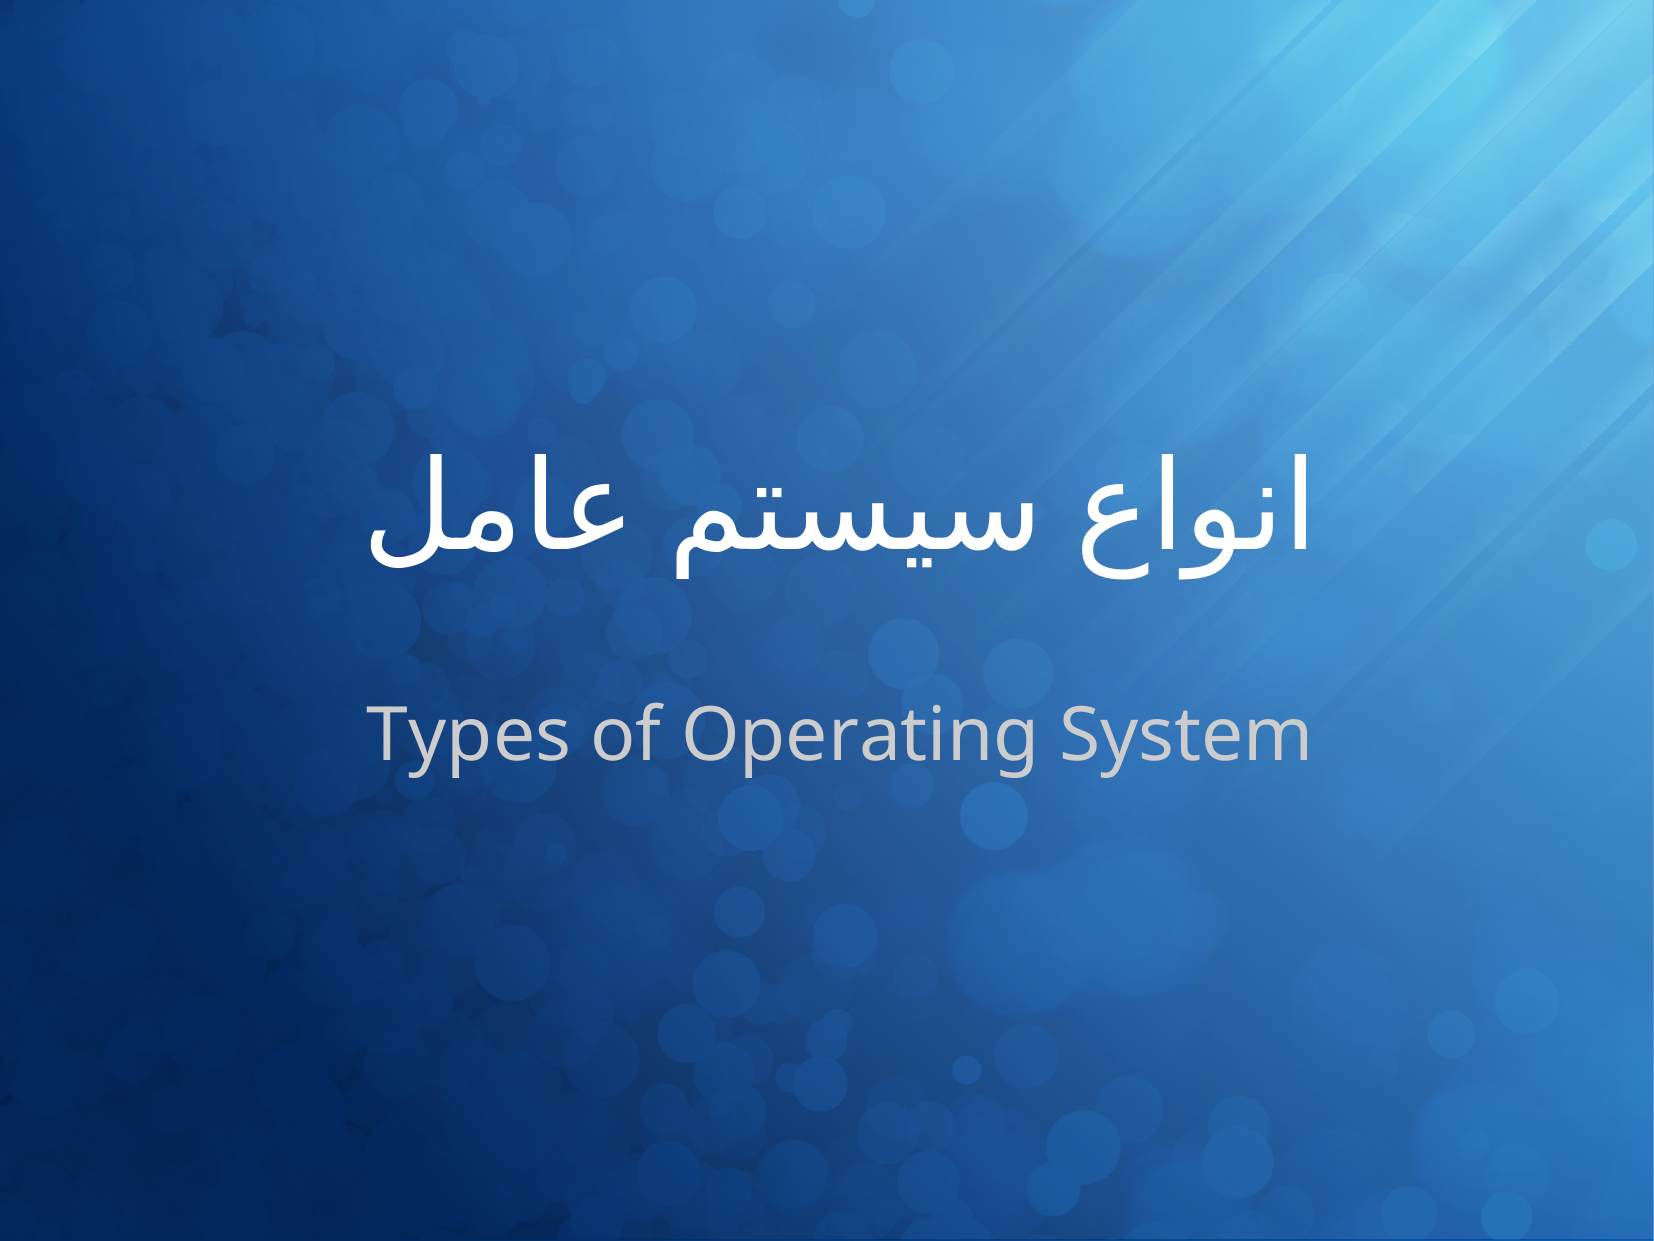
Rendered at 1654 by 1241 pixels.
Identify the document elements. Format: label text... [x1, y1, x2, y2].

title انواع سیستم عامل [112, 387, 1570, 651]
subtitle Types of Operating System [112, 651, 1570, 826]
picture [0, 0, 1654, 1241]
